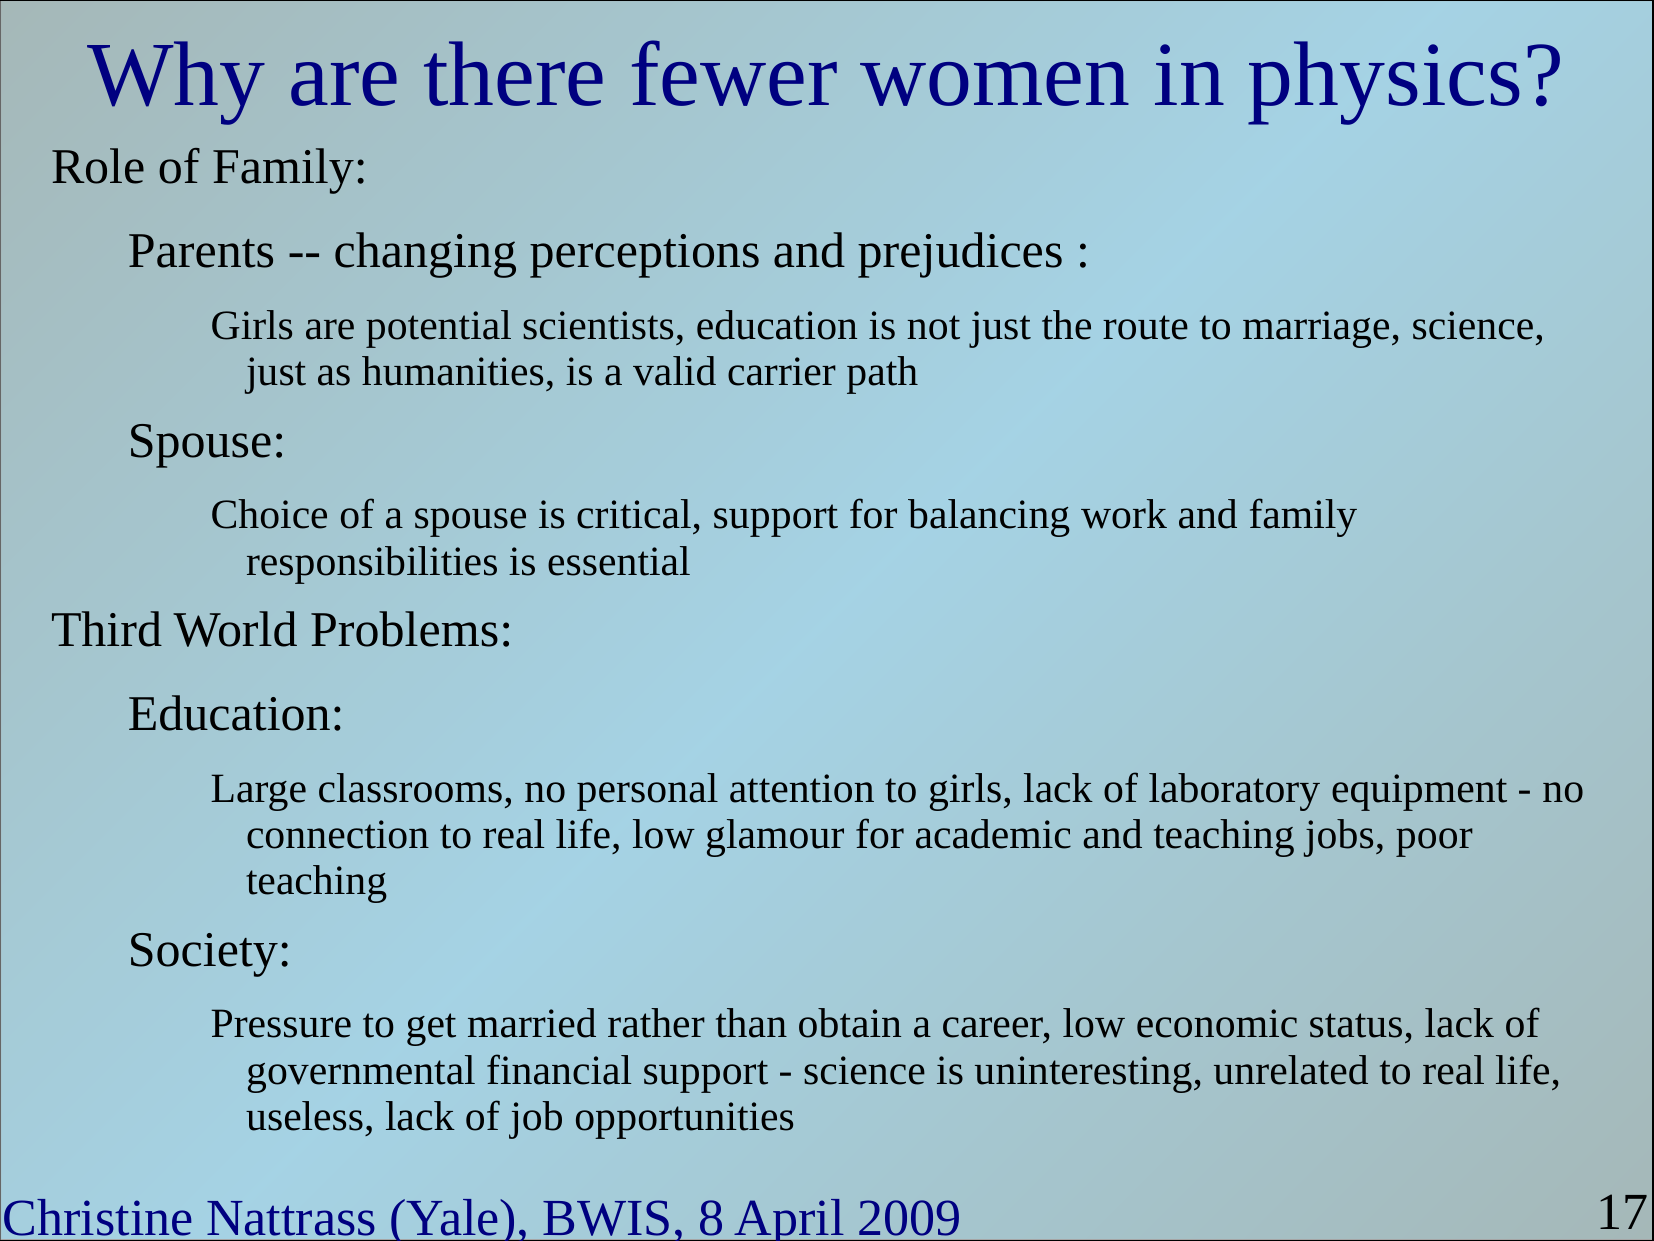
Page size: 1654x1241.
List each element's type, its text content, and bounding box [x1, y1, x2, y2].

title Why are there fewer women in physics? [82, 17, 1571, 131]
list Role of Family: Parents -- changing perceptions and prejudices : Girls are potential scientists, education is not just the route to marriage, science, just as humanities, is a valid carrier path Spouse: Choice of a spouse is critical, support for balancing work and family responsibilities is essential Third World Problems: Education: Large classrooms, no personal attention to girls, lack of laboratory equipment - no connection to real life, low glamour for academic and teaching jobs, poor teaching Society: Pressure to get married rather than obtain a career, low economic status, lack of governmental financial support - science is uninteresting, unrelated to real life, useless, lack of job opportunities [33, 138, 1613, 1204]
